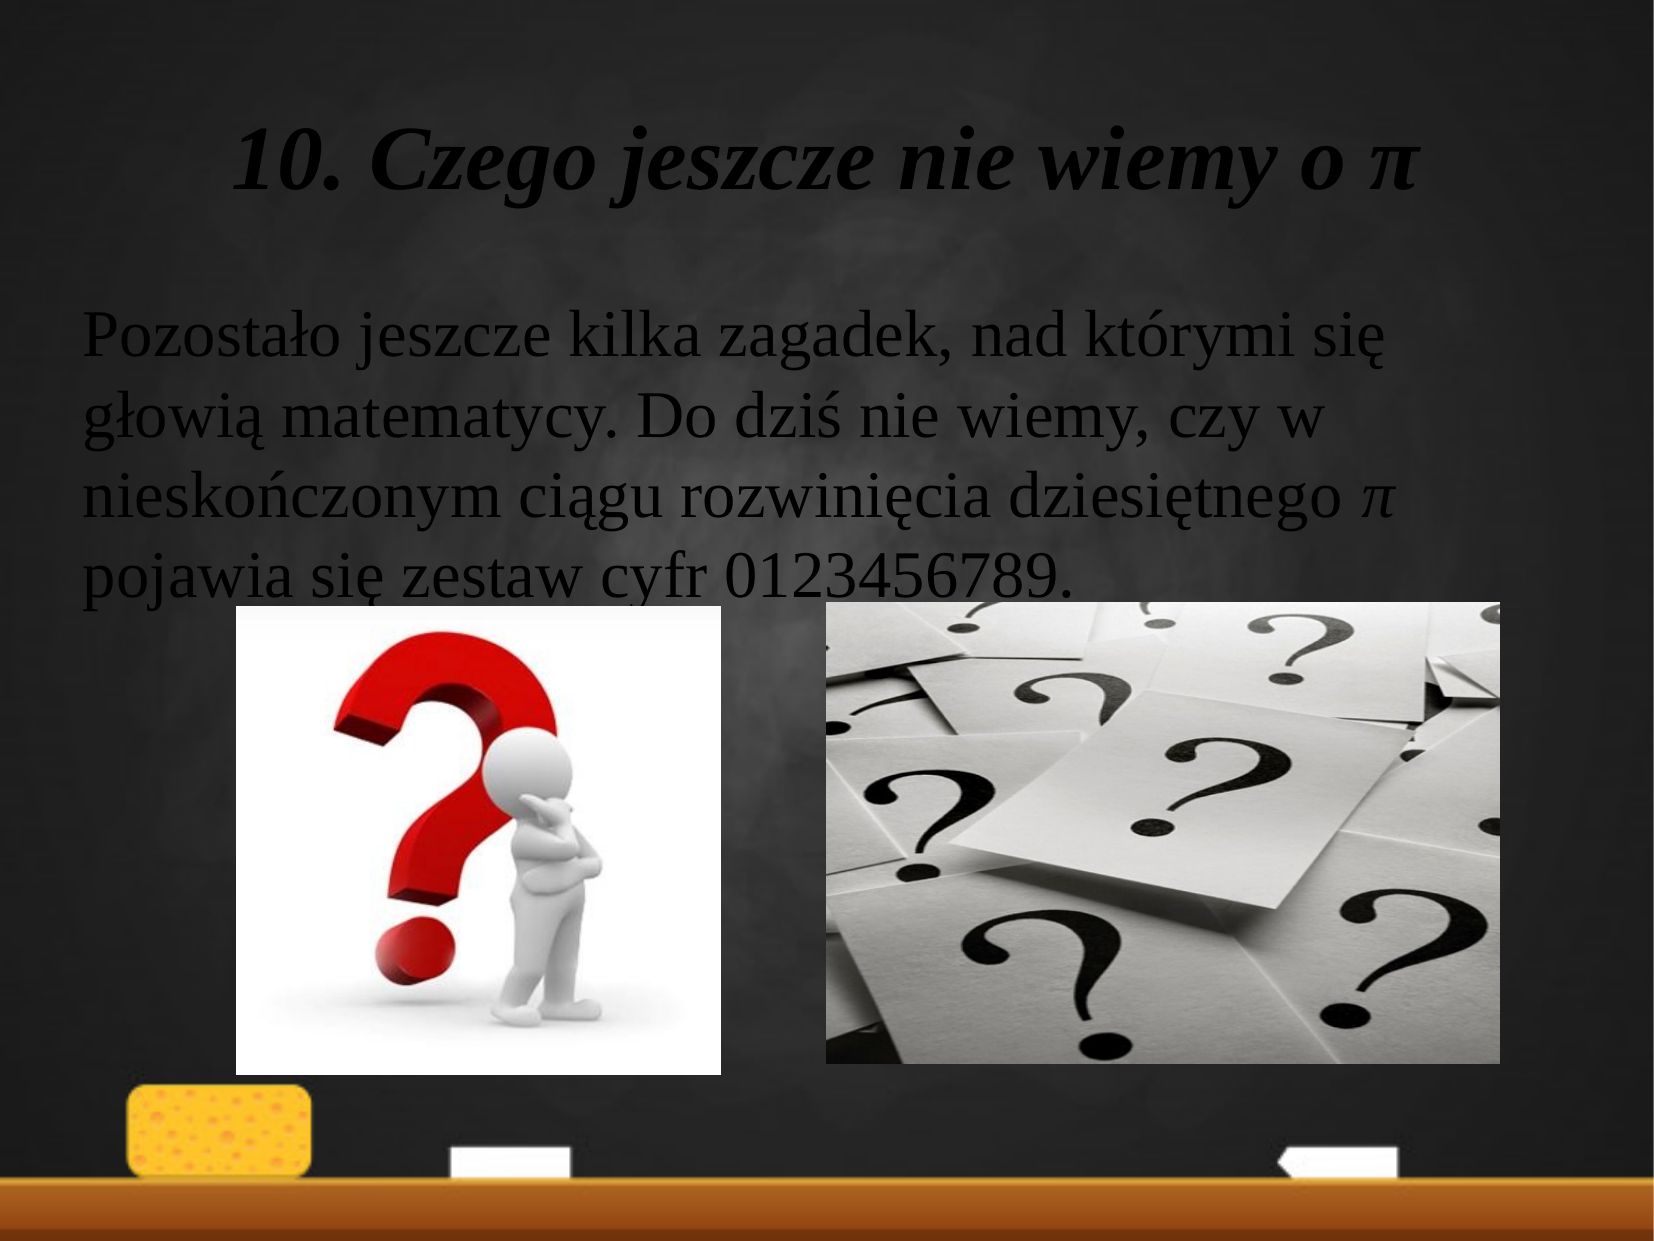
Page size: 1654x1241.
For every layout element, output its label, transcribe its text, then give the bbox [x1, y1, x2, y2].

picture [826, 602, 1500, 1064]
picture [236, 606, 721, 1075]
list Pozostało jeszcze kilka zagadek, nad którymi się głowią matematycy. Do dziś nie wiemy, czy w nieskończonym ciągu rozwinięcia dziesiętnego π pojawia się zestaw cyfr 0123456789. [82, 290, 1571, 1109]
title 10. Czego jeszcze nie wiemy o π [82, 49, 1571, 257]
